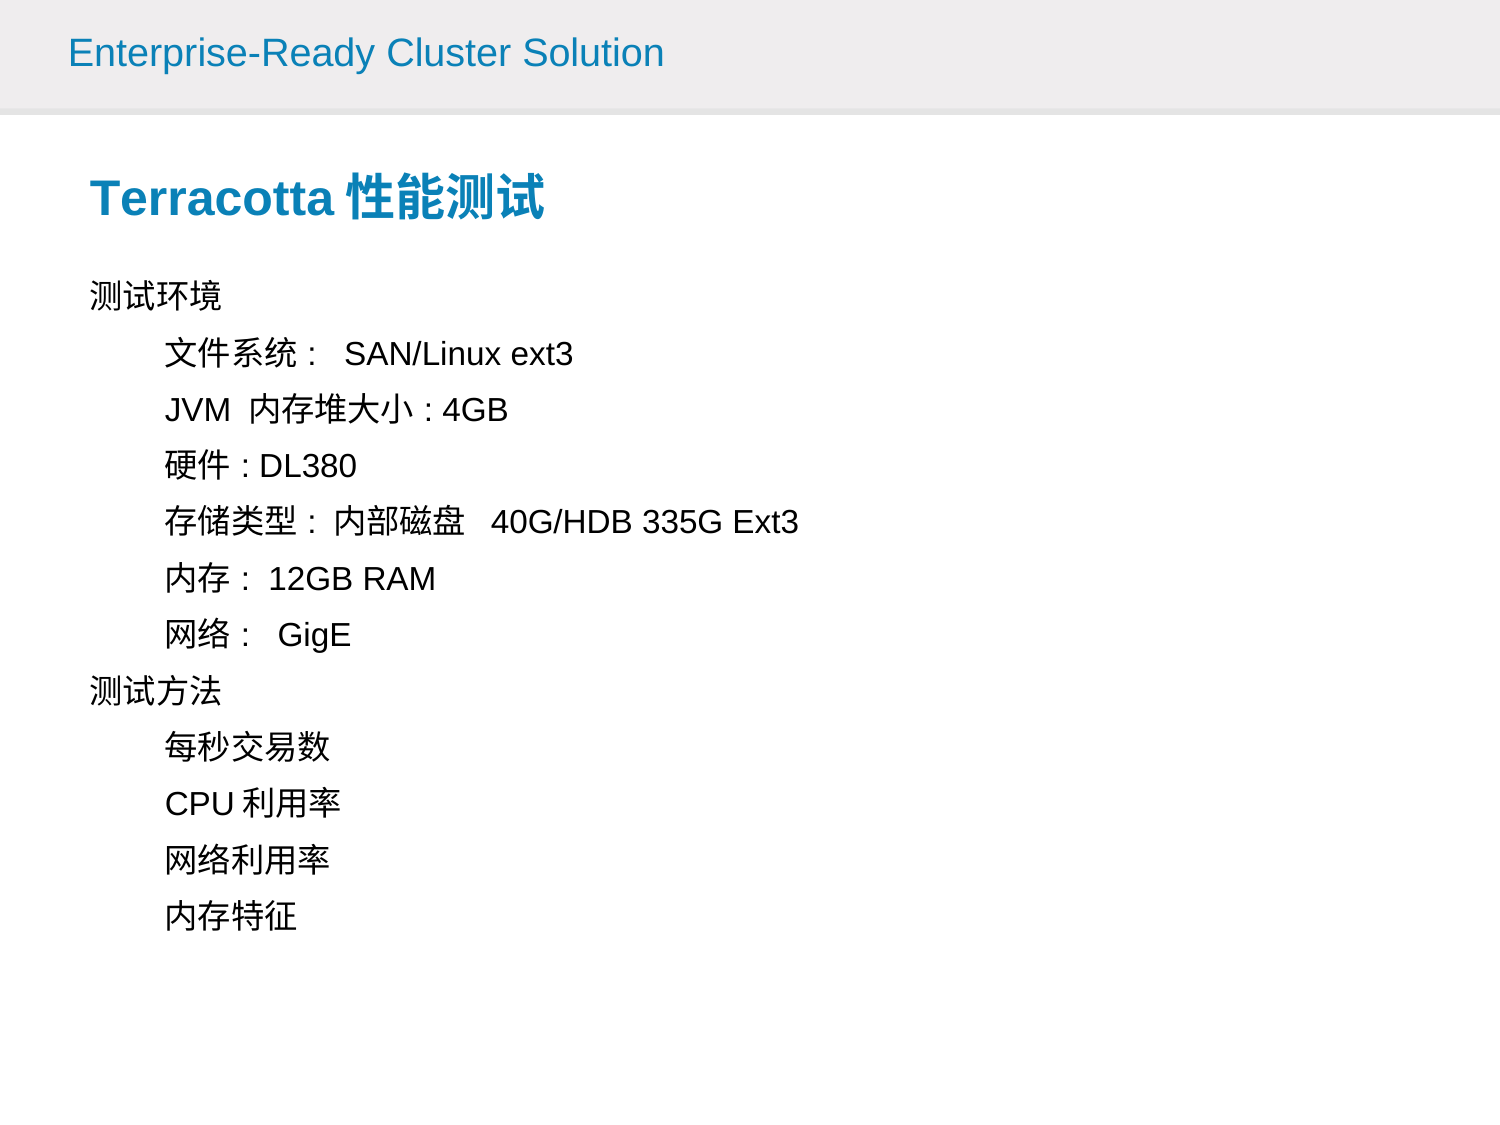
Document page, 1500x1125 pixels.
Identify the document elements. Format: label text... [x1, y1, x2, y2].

list 测试环境 文件系统: SAN/Linux ext3 JVM 内存堆大小: 4GB 硬件: DL380 存储类型: 内部磁盘 40G/HDB 335G Ext3 内存: 12GB RAM 网络: GigE 测试方法 每秒交易数 CPU利用率 网络利用率 内存特征 [75, 262, 1426, 1006]
title Terracotta性能测试 [75, 153, 703, 233]
picture [0, 0, 1500, 115]
